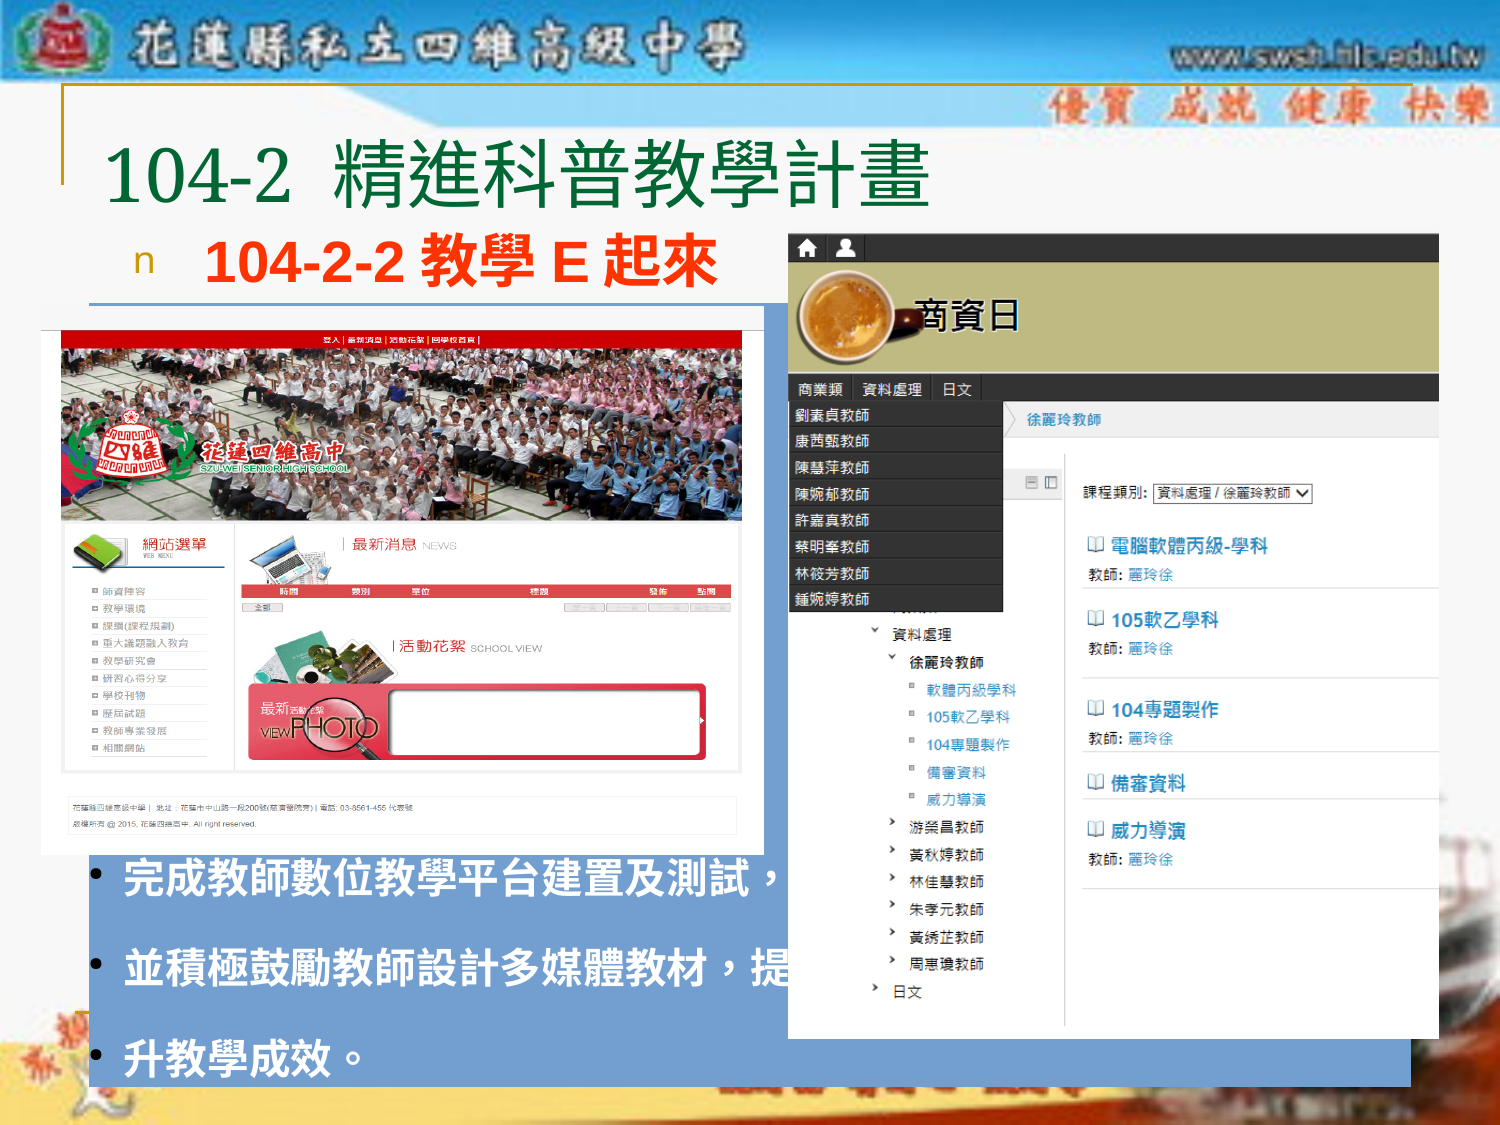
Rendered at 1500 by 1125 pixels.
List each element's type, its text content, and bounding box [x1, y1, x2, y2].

picture [41, 306, 764, 855]
table_cell 完成教師數位教學平台建置及測試， 並積極鼓勵教師設計多媒體教材，提 升教學成效。 [89, 758, 1411, 1087]
text_box P25 [0, 1023, 262, 1099]
text_box 104-2 精進科普教學計畫 [88, 101, 1439, 227]
text_box 104-2-2教學E起來 [88, 216, 1412, 300]
picture [788, 227, 1439, 1039]
text_box [1080, 1039, 1431, 1099]
table_header [750, 303, 788, 758]
